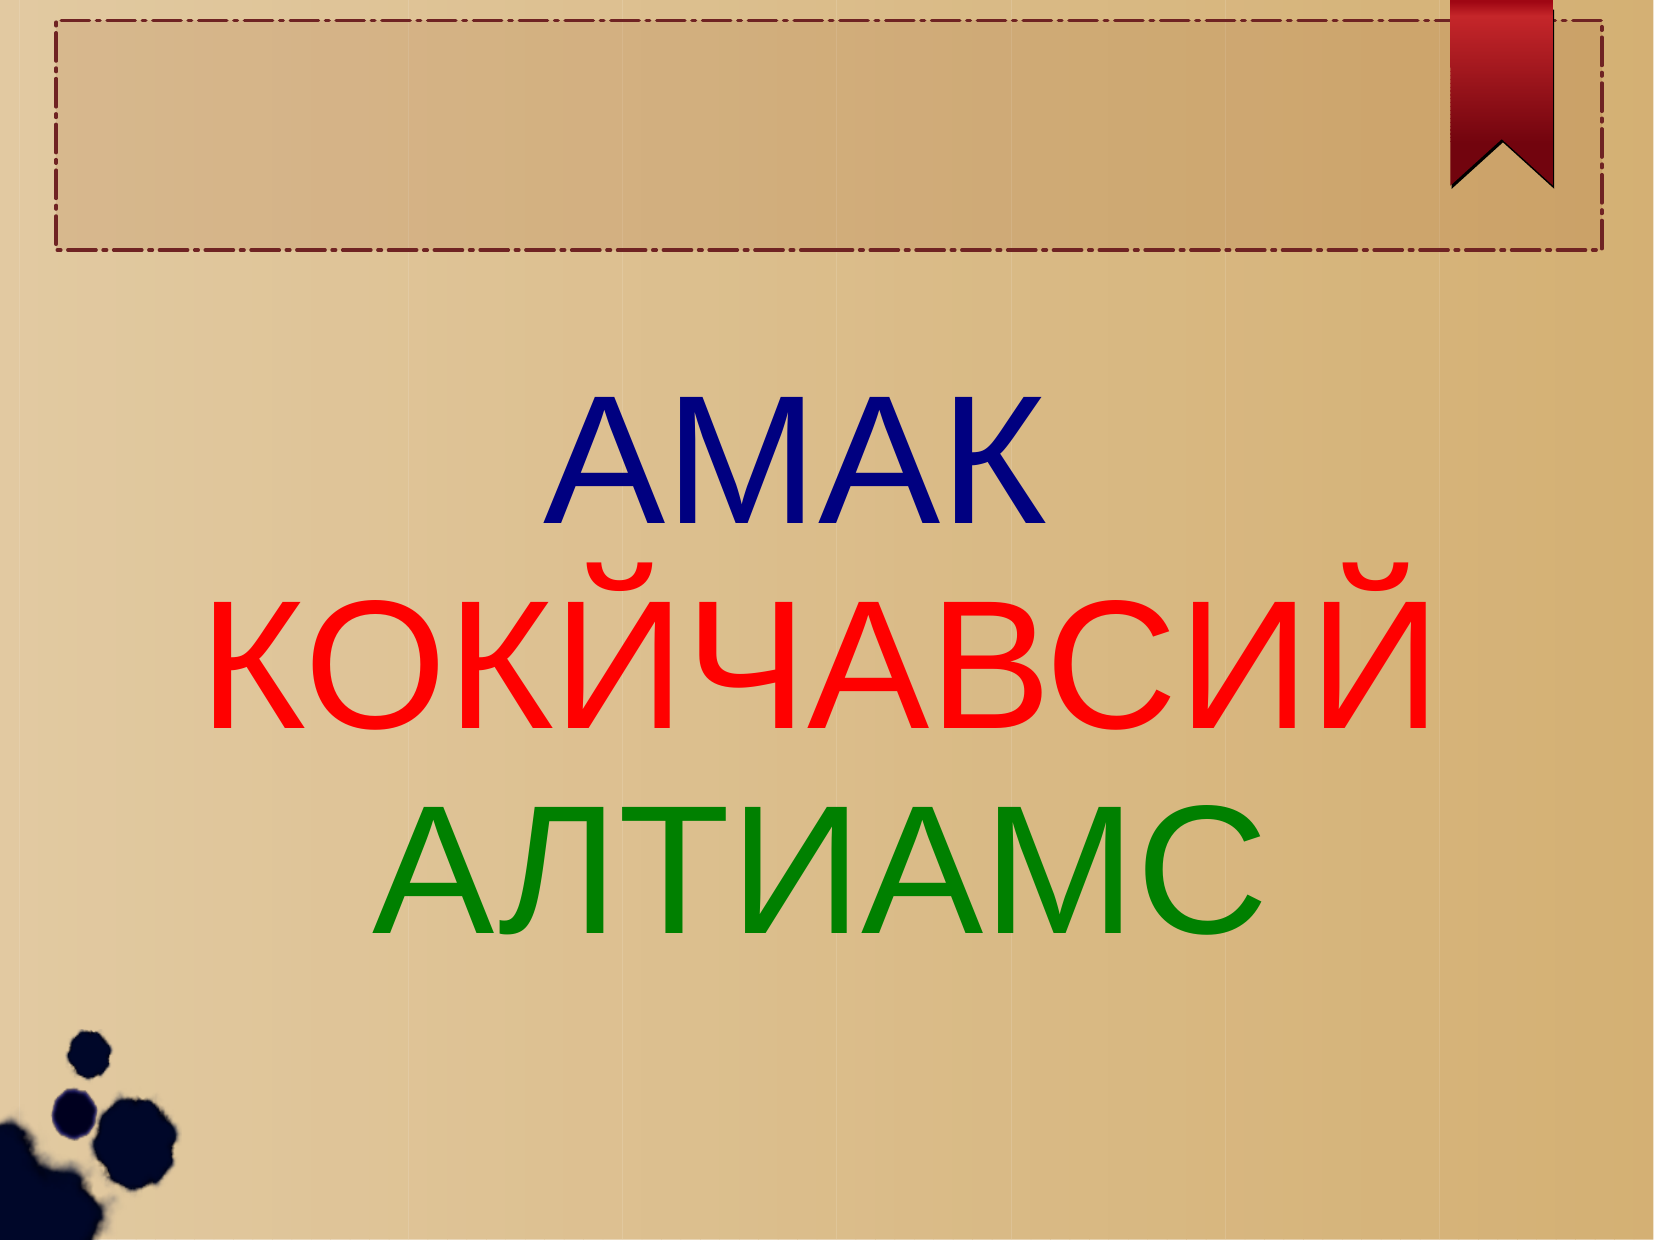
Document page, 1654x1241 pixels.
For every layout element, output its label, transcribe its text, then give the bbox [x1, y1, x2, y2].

subtitle АМАК КОКЙЧАВСИЙ АЛТИАМС [82, 290, 1560, 1040]
